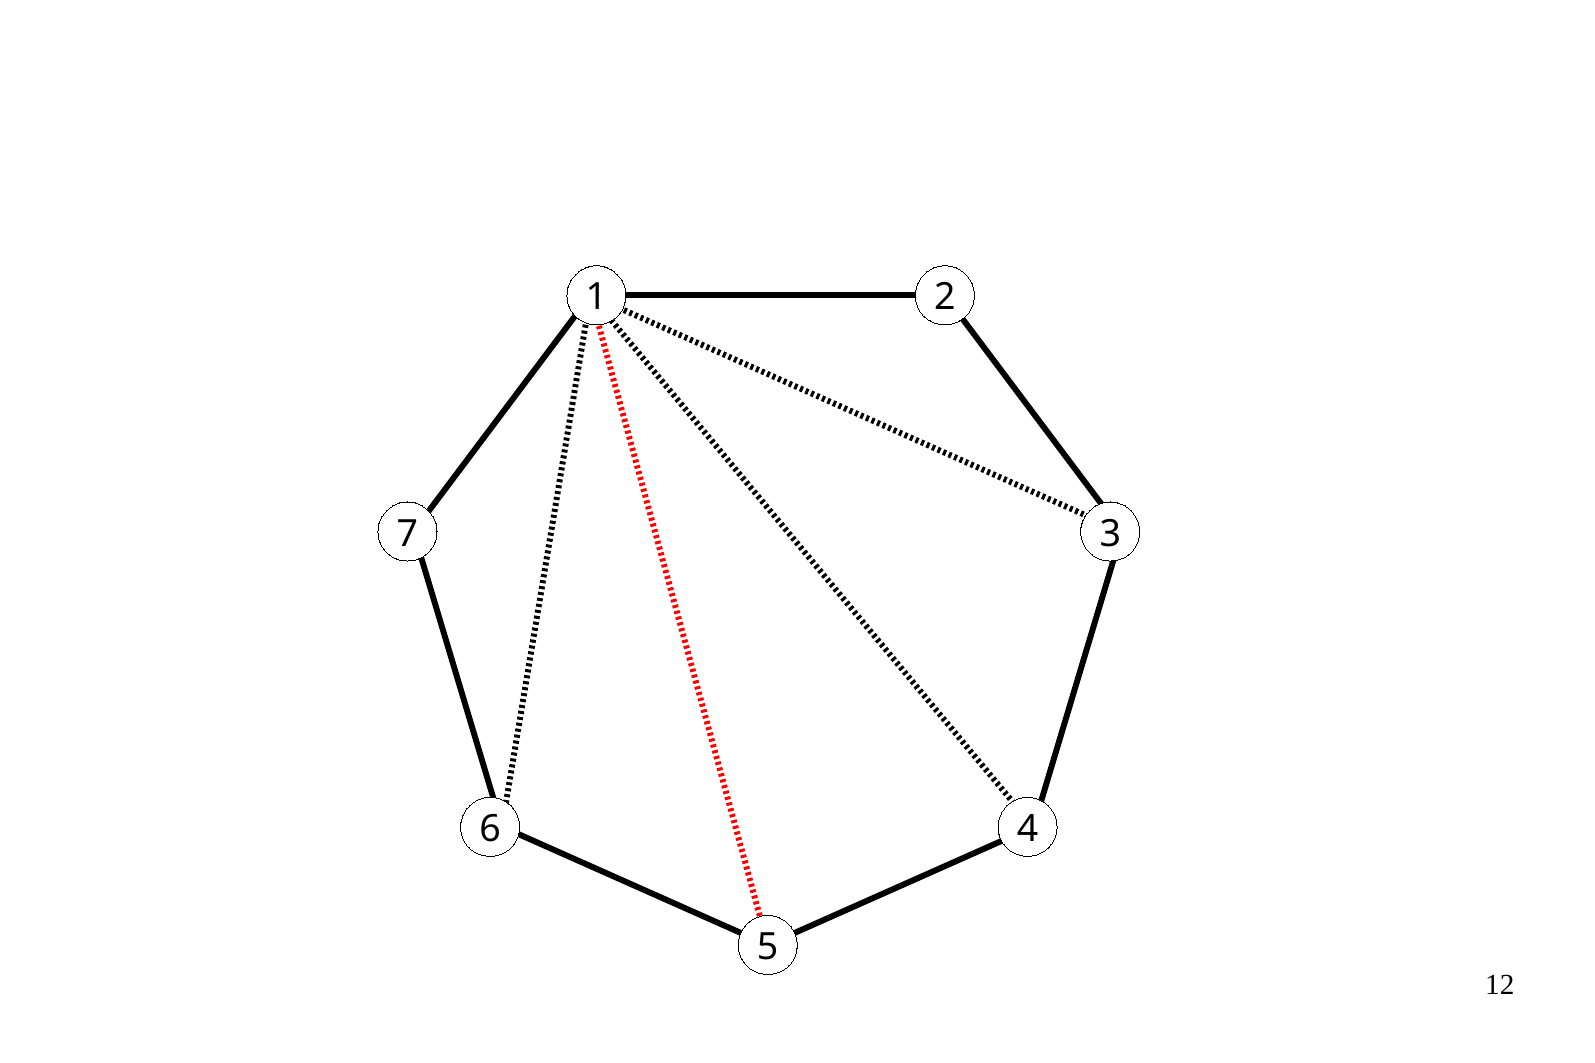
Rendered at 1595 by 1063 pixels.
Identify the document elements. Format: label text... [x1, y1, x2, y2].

text_box 5 [738, 915, 798, 975]
text_box 3 [1080, 501, 1140, 562]
text_box 1 [566, 265, 626, 325]
text_box 2 [915, 265, 975, 325]
text_box 4 [998, 797, 1058, 857]
text_box 7 [377, 501, 438, 562]
text_box 6 [460, 797, 520, 857]
